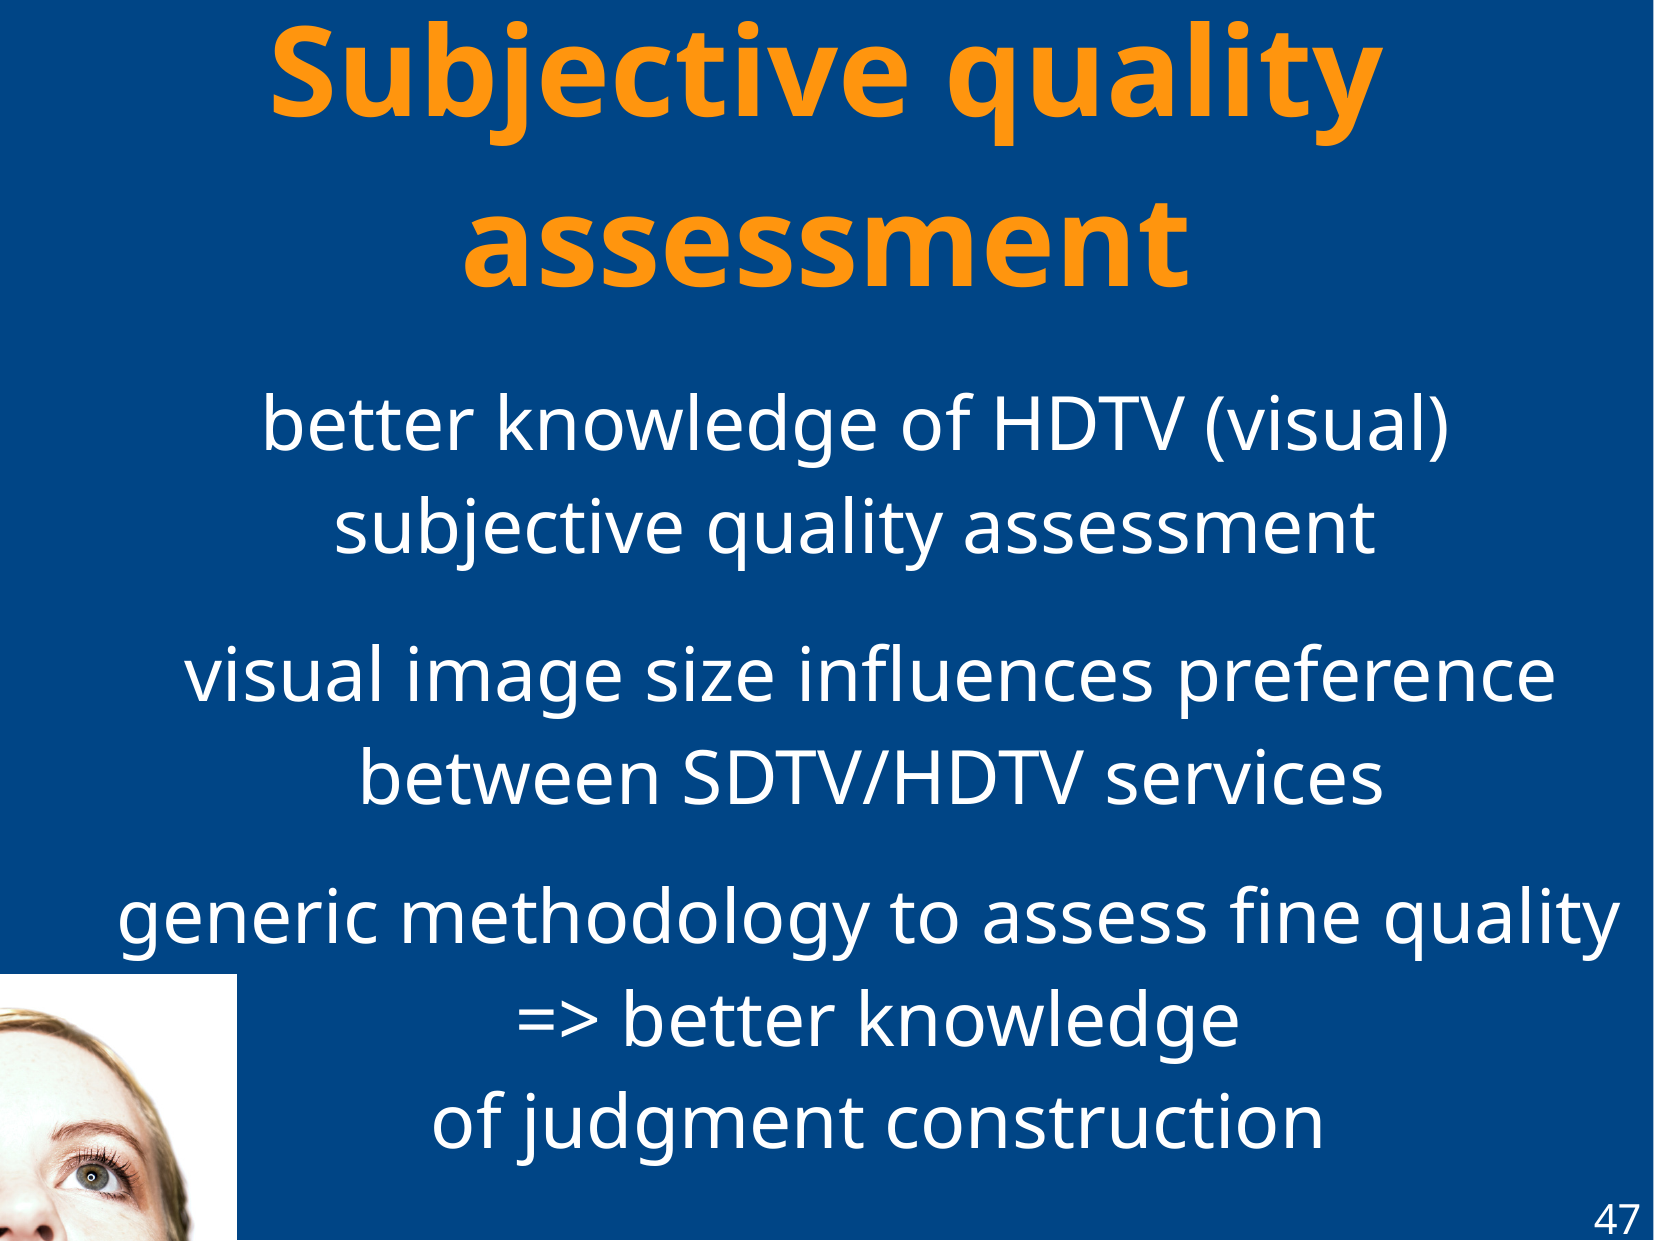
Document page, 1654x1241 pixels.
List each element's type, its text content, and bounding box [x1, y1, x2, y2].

text_box better knowledge of HDTV (visual) subjective quality assessment [245, 363, 1409, 549]
text_box visual image size influences preference between SDTV/HDTV services [169, 614, 1484, 800]
title Subjective quality assessment [82, 10, 1571, 296]
picture [0, 974, 237, 1241]
text_box generic methodology to assess fine quality => better knowledge of judgment construction [101, 856, 1553, 1127]
